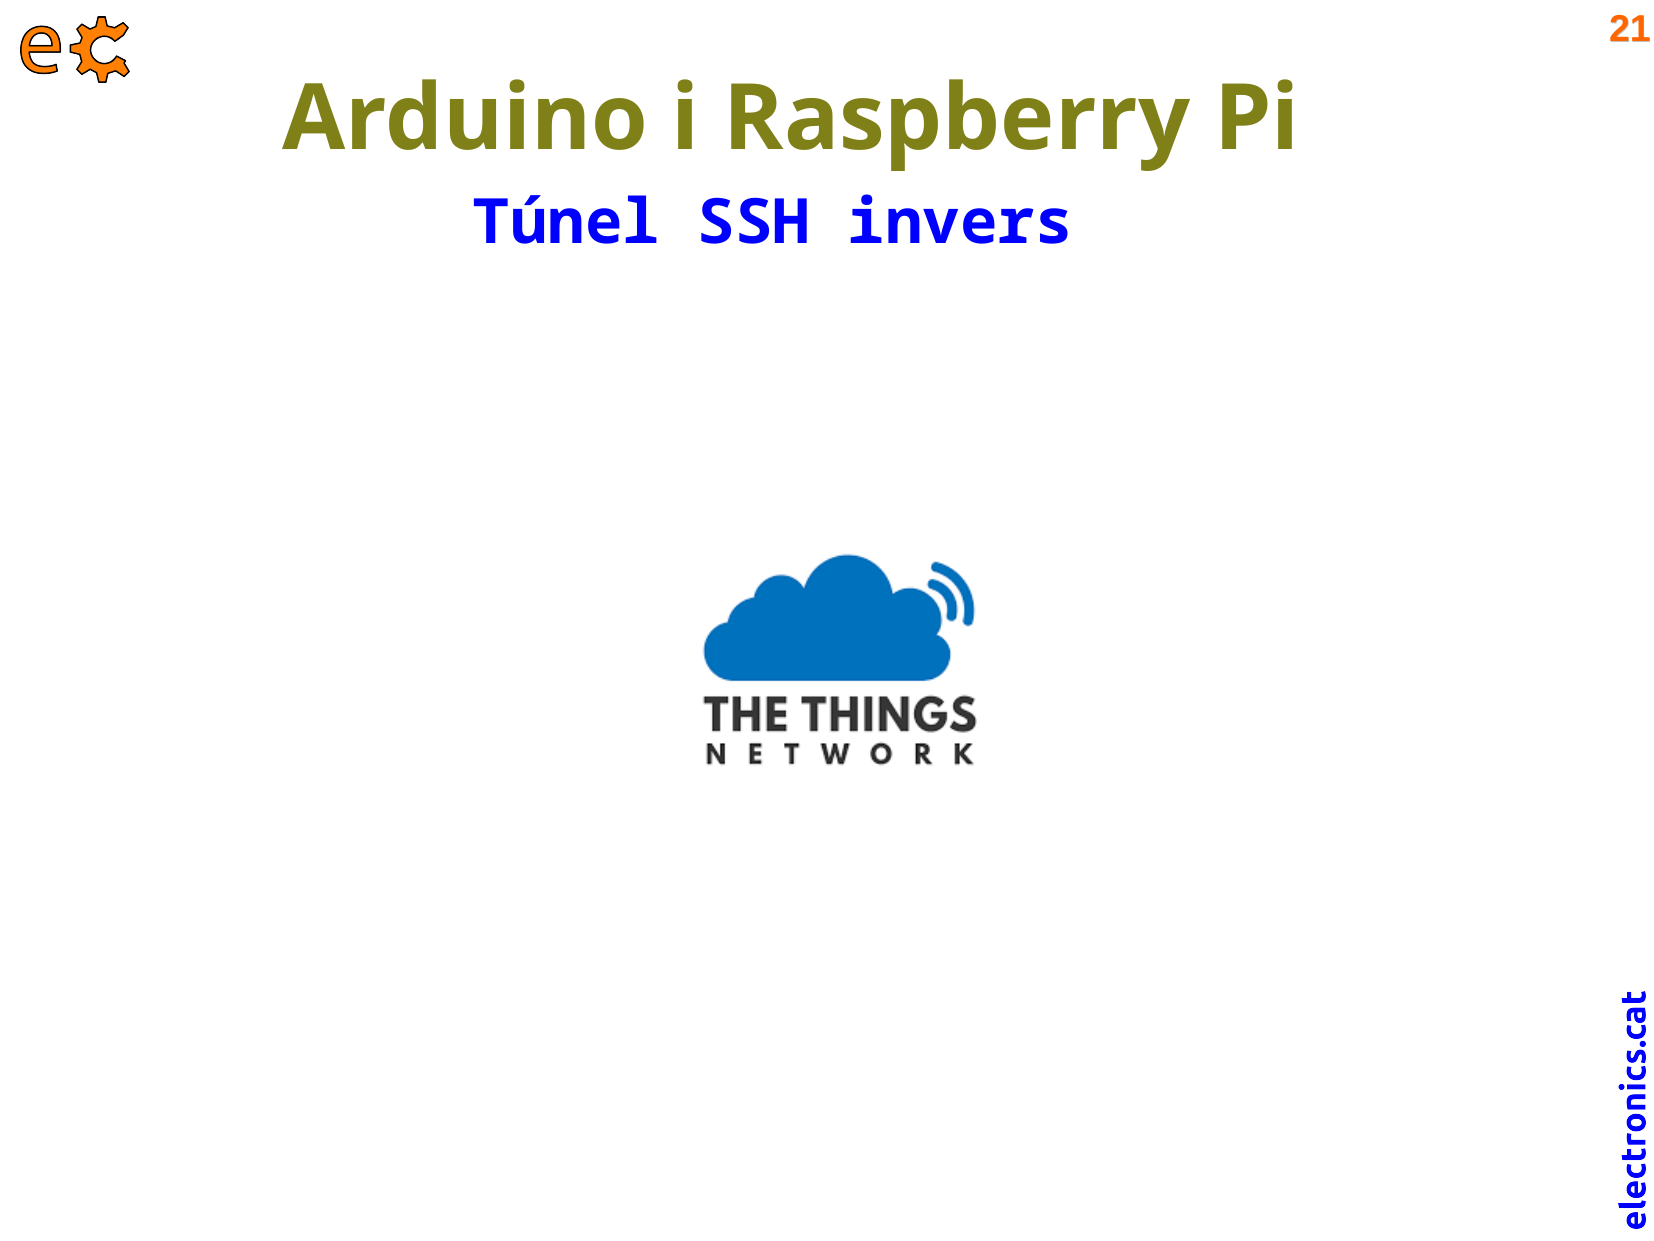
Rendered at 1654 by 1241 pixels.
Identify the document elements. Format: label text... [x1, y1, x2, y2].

picture [661, 484, 1013, 836]
title Arduino i Raspberry Pi Túnel SSH invers [0, 52, 1619, 260]
picture [1618, 991, 1646, 1229]
picture [20, 16, 130, 52]
text_box <número> [1594, 0, 1654, 71]
